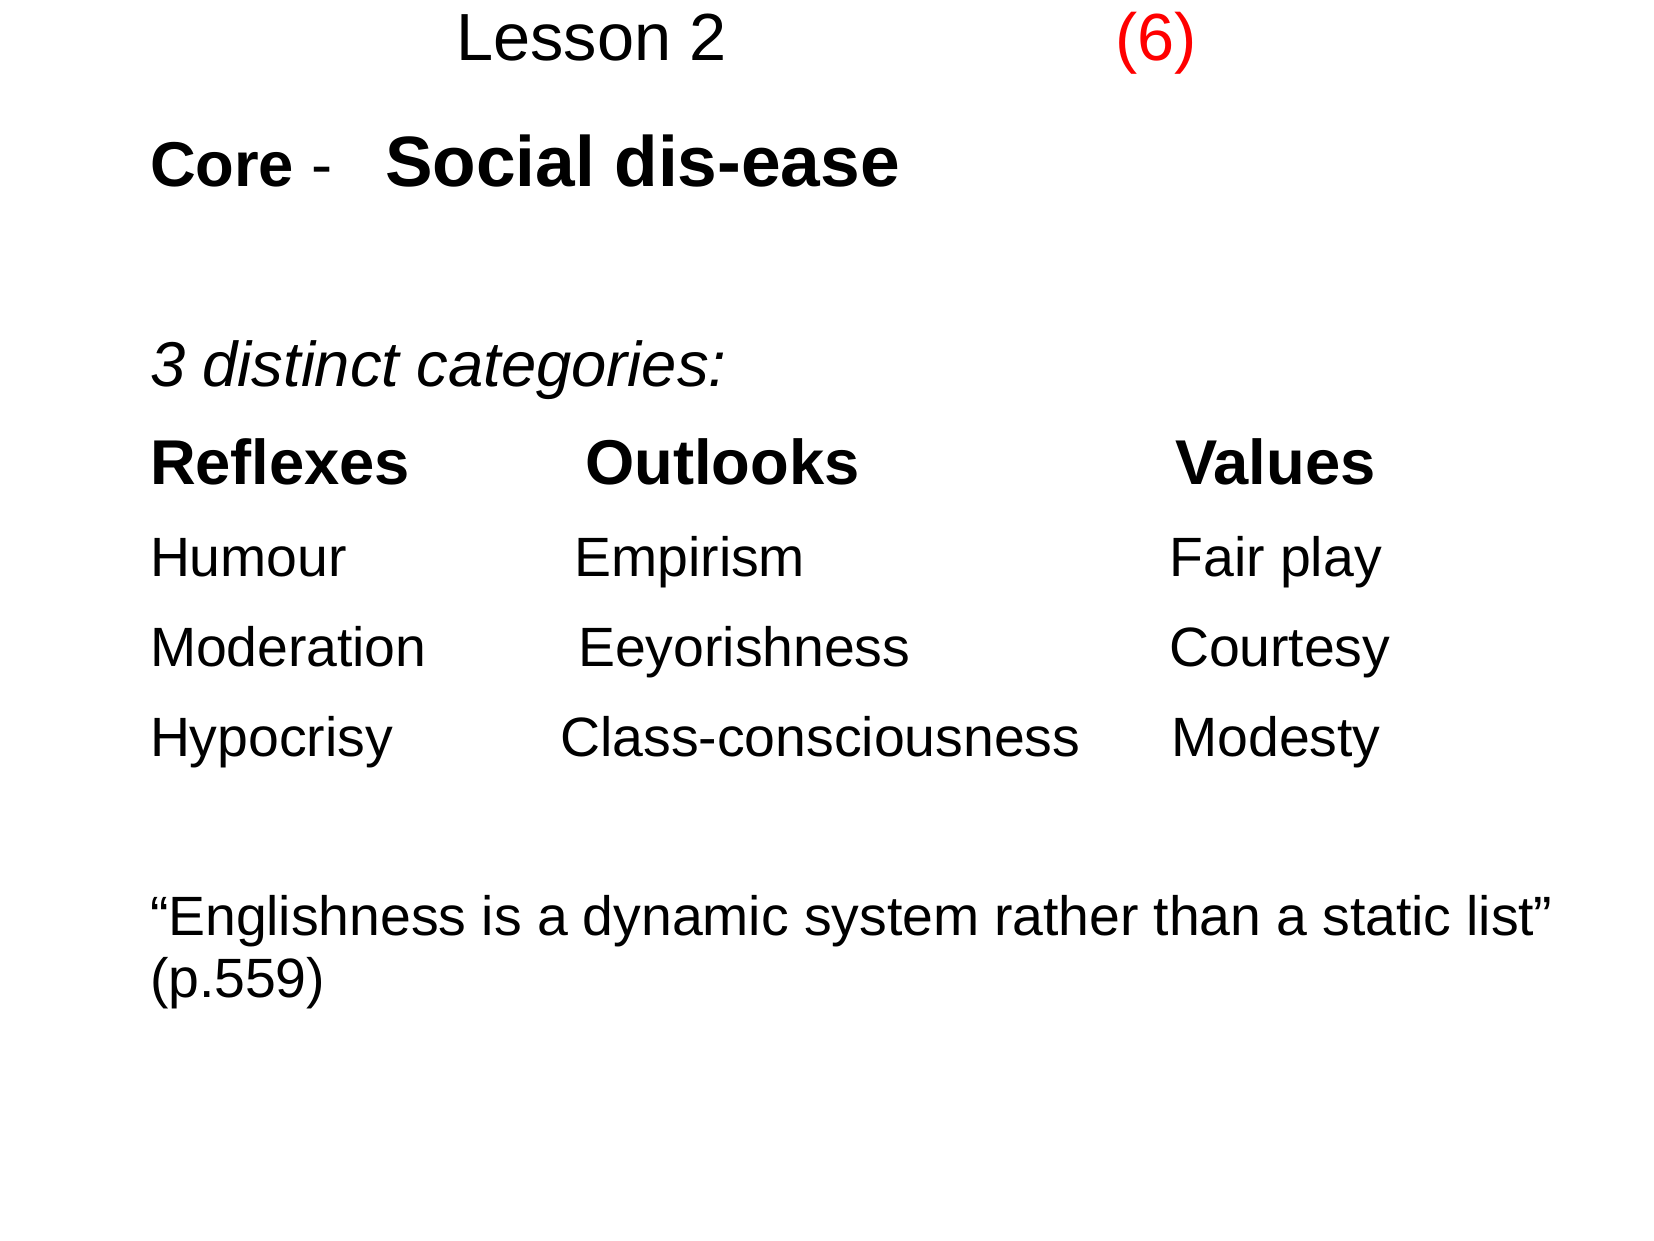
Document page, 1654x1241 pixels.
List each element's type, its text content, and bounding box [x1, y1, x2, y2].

title Lesson 2 (6) [82, 0, 1571, 75]
list Core - Social dis-ease 3 distinct categories: Reflexes Outlooks Values Humour Empirism Fair play Moderation Eeyorishness Courtesy Hypocrisy Class-consciousness Modesty “Englishness is a dynamic system rather than a static list” (p.559) [82, 122, 1571, 1010]
